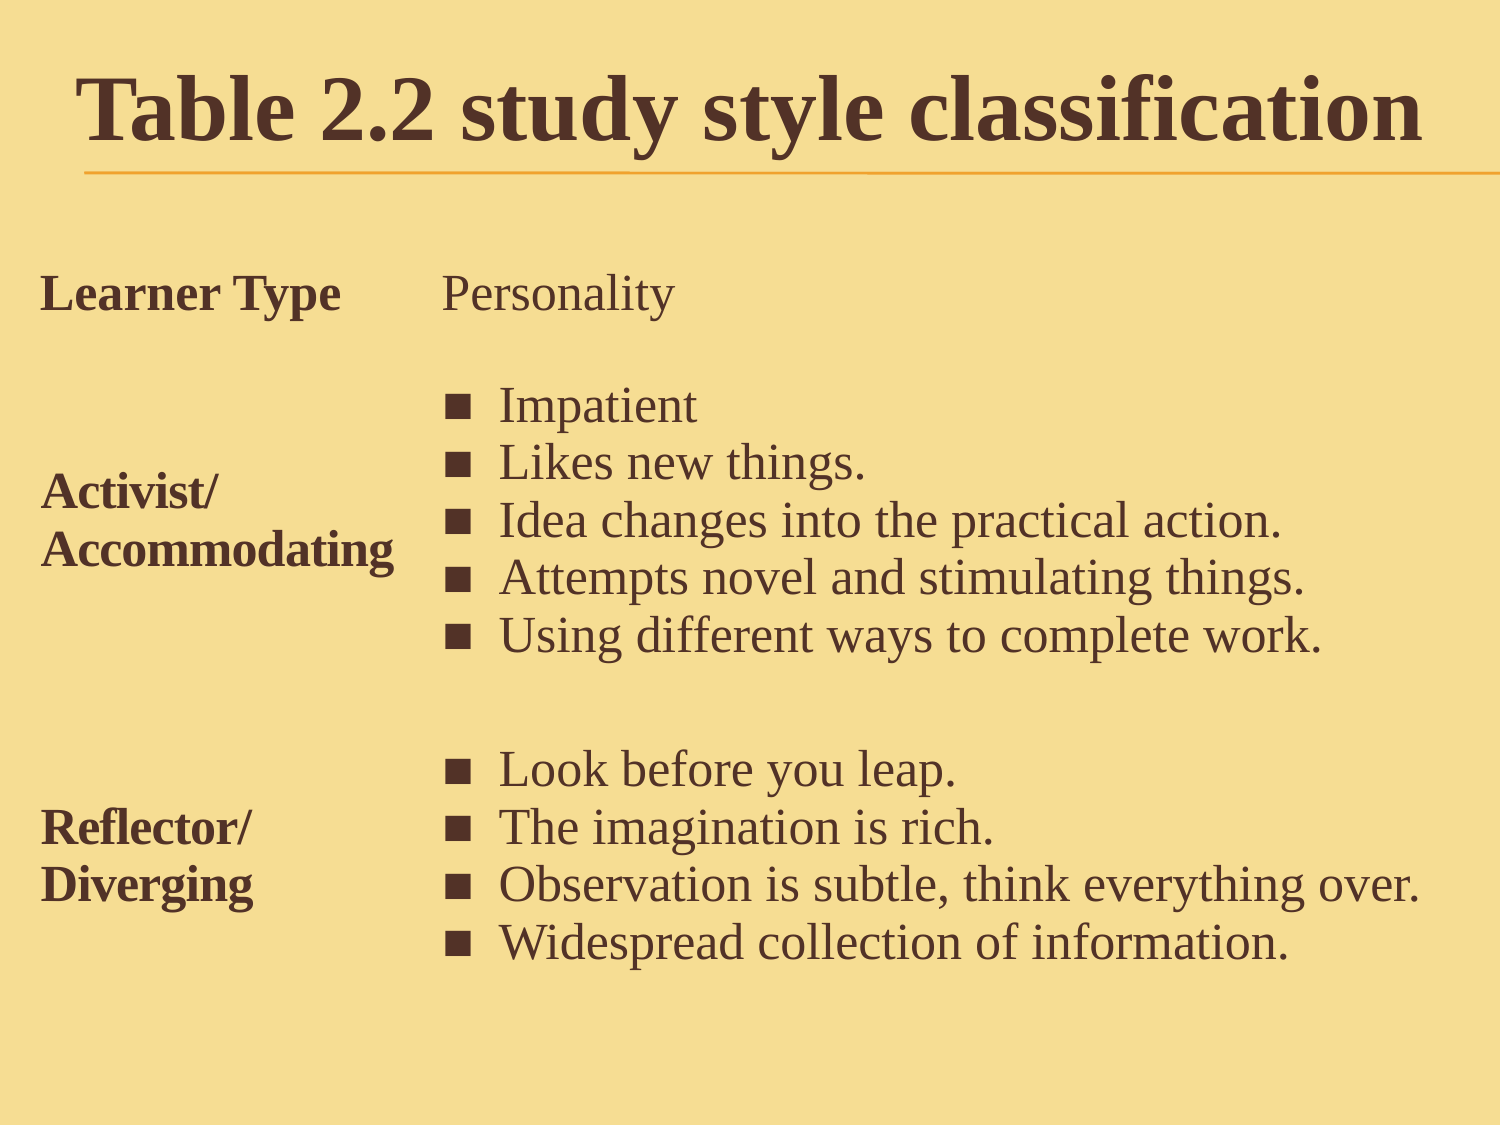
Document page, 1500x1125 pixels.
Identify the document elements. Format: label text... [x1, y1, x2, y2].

table_cell Activist/ Accommodating [29, 354, 431, 686]
table_cell Impatient Likes new things. Idea changes into the practical action. Attempts novel and stimulating things. Using different ways to complete work. [431, 354, 1459, 686]
table_header Personality [431, 232, 1459, 354]
table_cell Look before you leap. The imagination is rich. Observation is subtle, think everything over. Widespread collection of information. [431, 686, 1459, 1025]
table_cell Reflector/ Diverging [29, 686, 431, 1025]
table_header Learner Type [29, 232, 431, 354]
title Table 2.2 study style classification [0, 90, 1500, 228]
